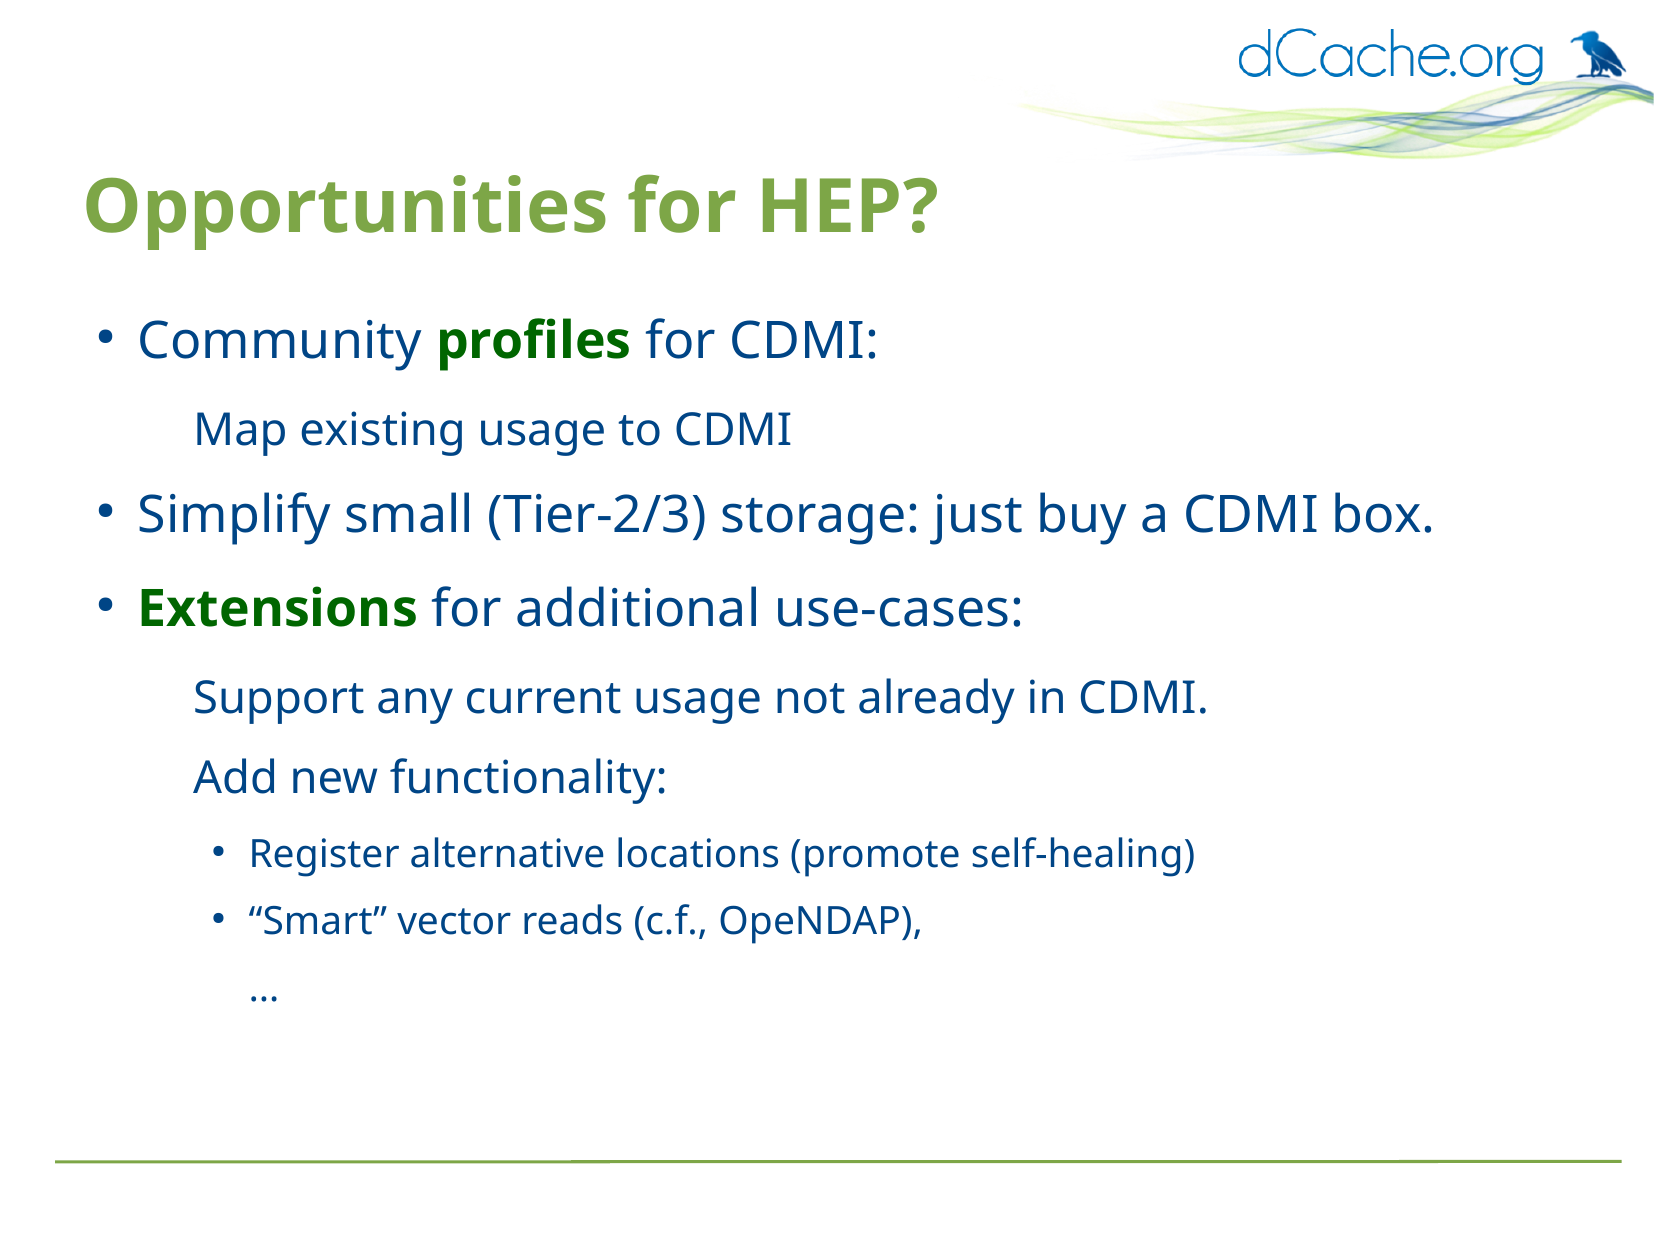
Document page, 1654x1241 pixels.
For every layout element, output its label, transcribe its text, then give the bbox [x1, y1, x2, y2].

picture [956, 16, 1654, 169]
list Community profiles for CDMI: Map existing usage to CDMI Simplify small (Tier-2/3) storage: just buy a CDMI box. Extensions for additional use-cases: Support any current usage not already in CDMI. Add new functionality: Register alternative locations (promote self-healing) “Smart” vector reads (c.f., OpeNDAP), … [82, 302, 1571, 1023]
title Opportunities for HEP? [82, 155, 1605, 252]
